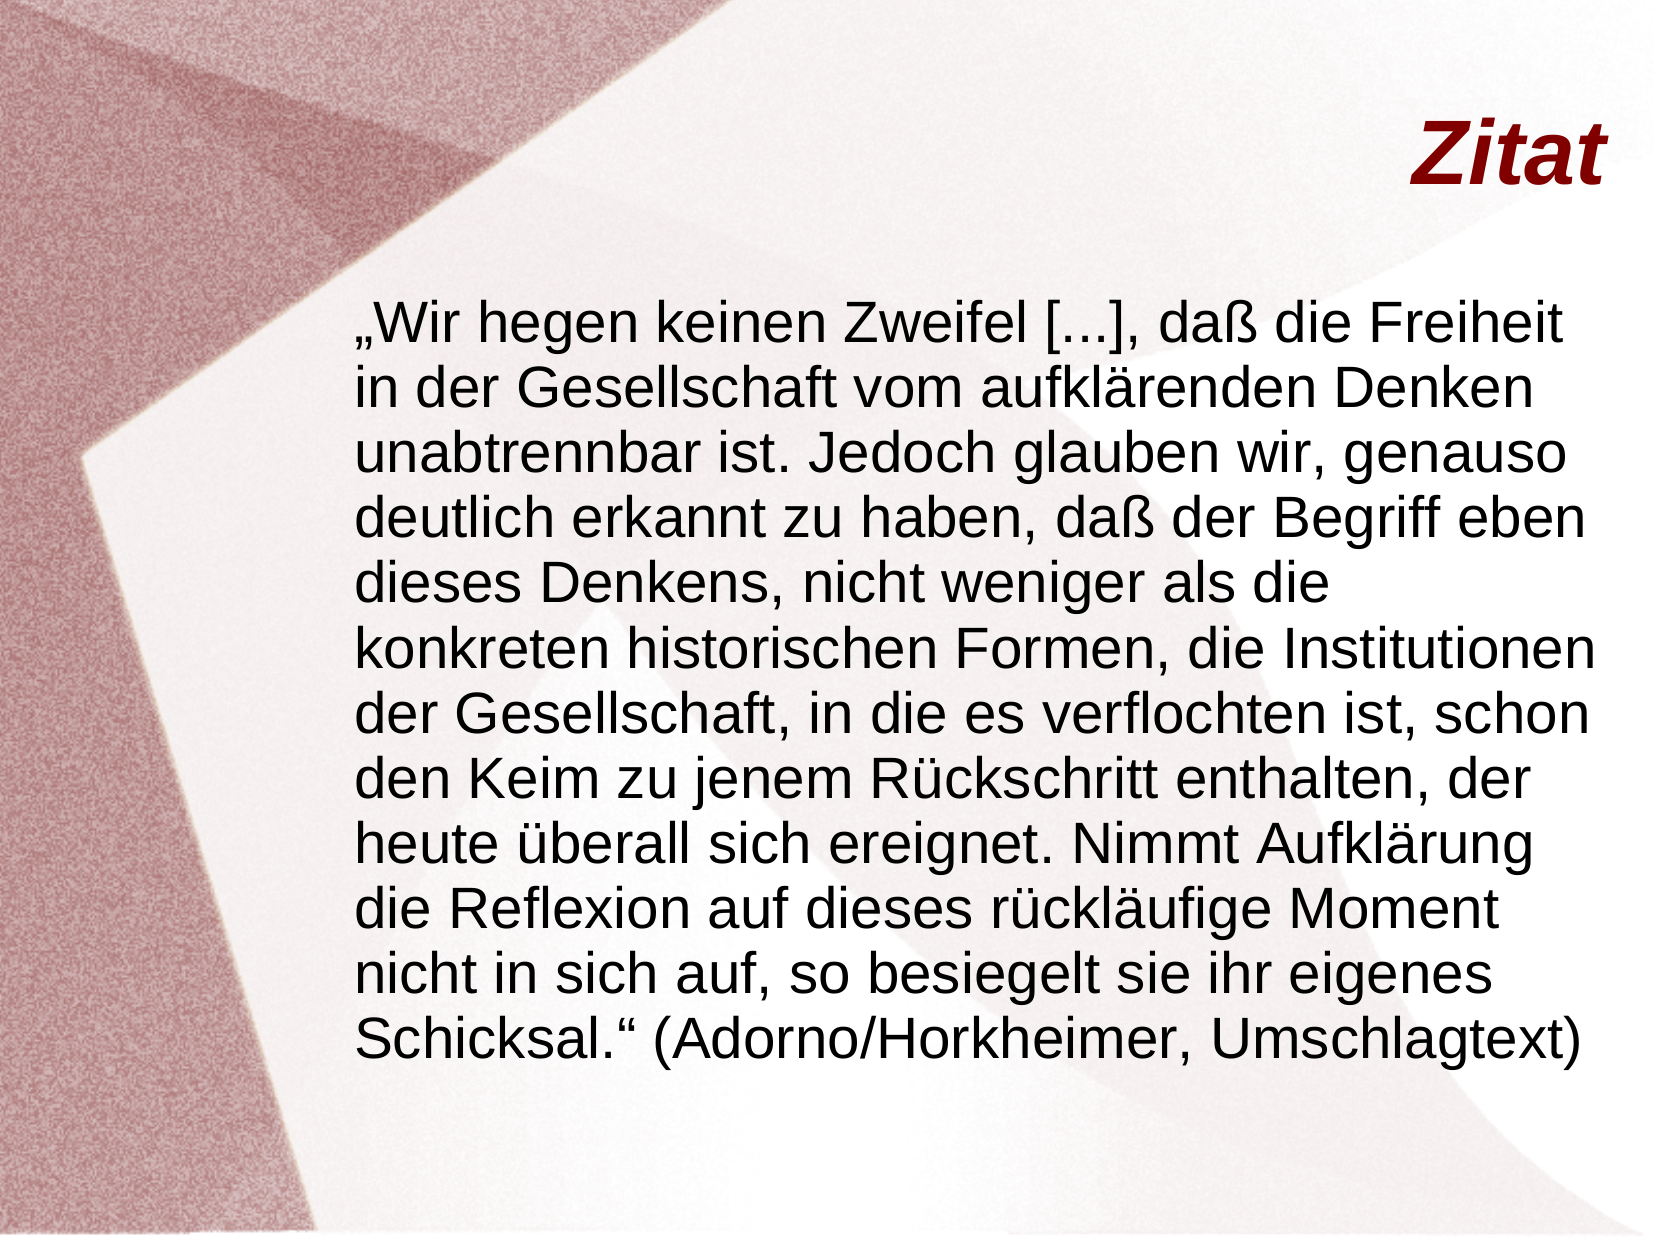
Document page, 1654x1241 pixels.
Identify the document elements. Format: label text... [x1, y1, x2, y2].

list „Wir hegen keinen Zweifel [...], daß die Freiheit in der Gesellschaft vom aufklärenden Denken unabtrennbar ist. Jedoch glauben wir, genauso deutlich erkannt zu haben, daß der Begriff eben dieses Denkens, nicht weniger als die konkreten historischen Formen, die Institutionen der Gesellschaft, in die es verflochten ist, schon den Keim zu jenem Rückschritt enthalten, der heute überall sich ereignet. Nimmt Aufklärung die Reflexion auf dieses rückläufige Moment nicht in sich auf, so besiegelt sie ihr eigenes Schicksal.“ (Adorno/Horkheimer, Umschlagtext) [354, 290, 1601, 1071]
picture [0, 0, 1654, 1241]
title Zitat [596, 56, 1607, 250]
